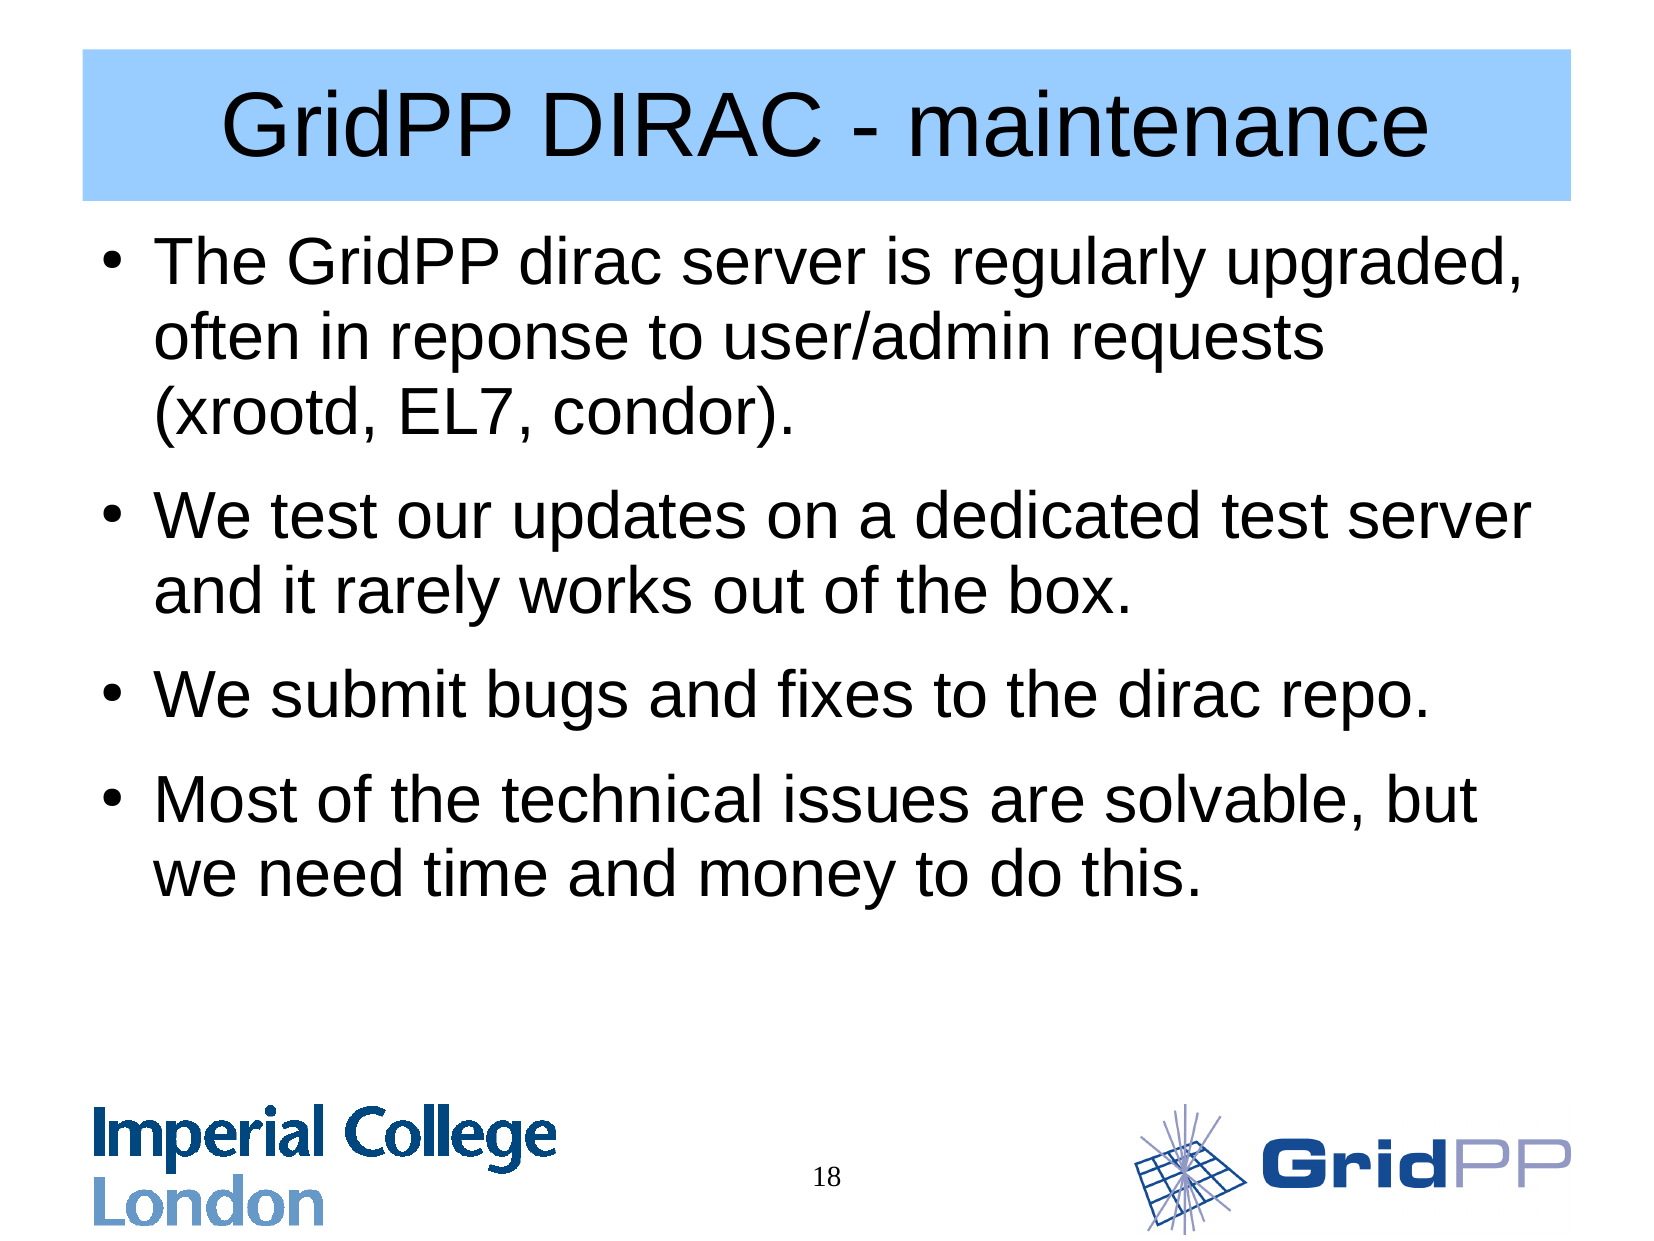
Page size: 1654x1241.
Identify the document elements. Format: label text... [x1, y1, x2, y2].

picture [1134, 1104, 1571, 1235]
title GridPP DIRAC - maintenance [82, 49, 1571, 201]
picture [94, 1104, 556, 1226]
list The GridPP dirac server is regularly upgraded, often in reponse to user/admin requests (xrootd, EL7, condor). We test our updates on a dedicated test server and it rarely works out of the box. We submit bugs and fixes to the dirac repo. Most of the technical issues are solvable, but we need time and money to do this. [82, 224, 1571, 1063]
